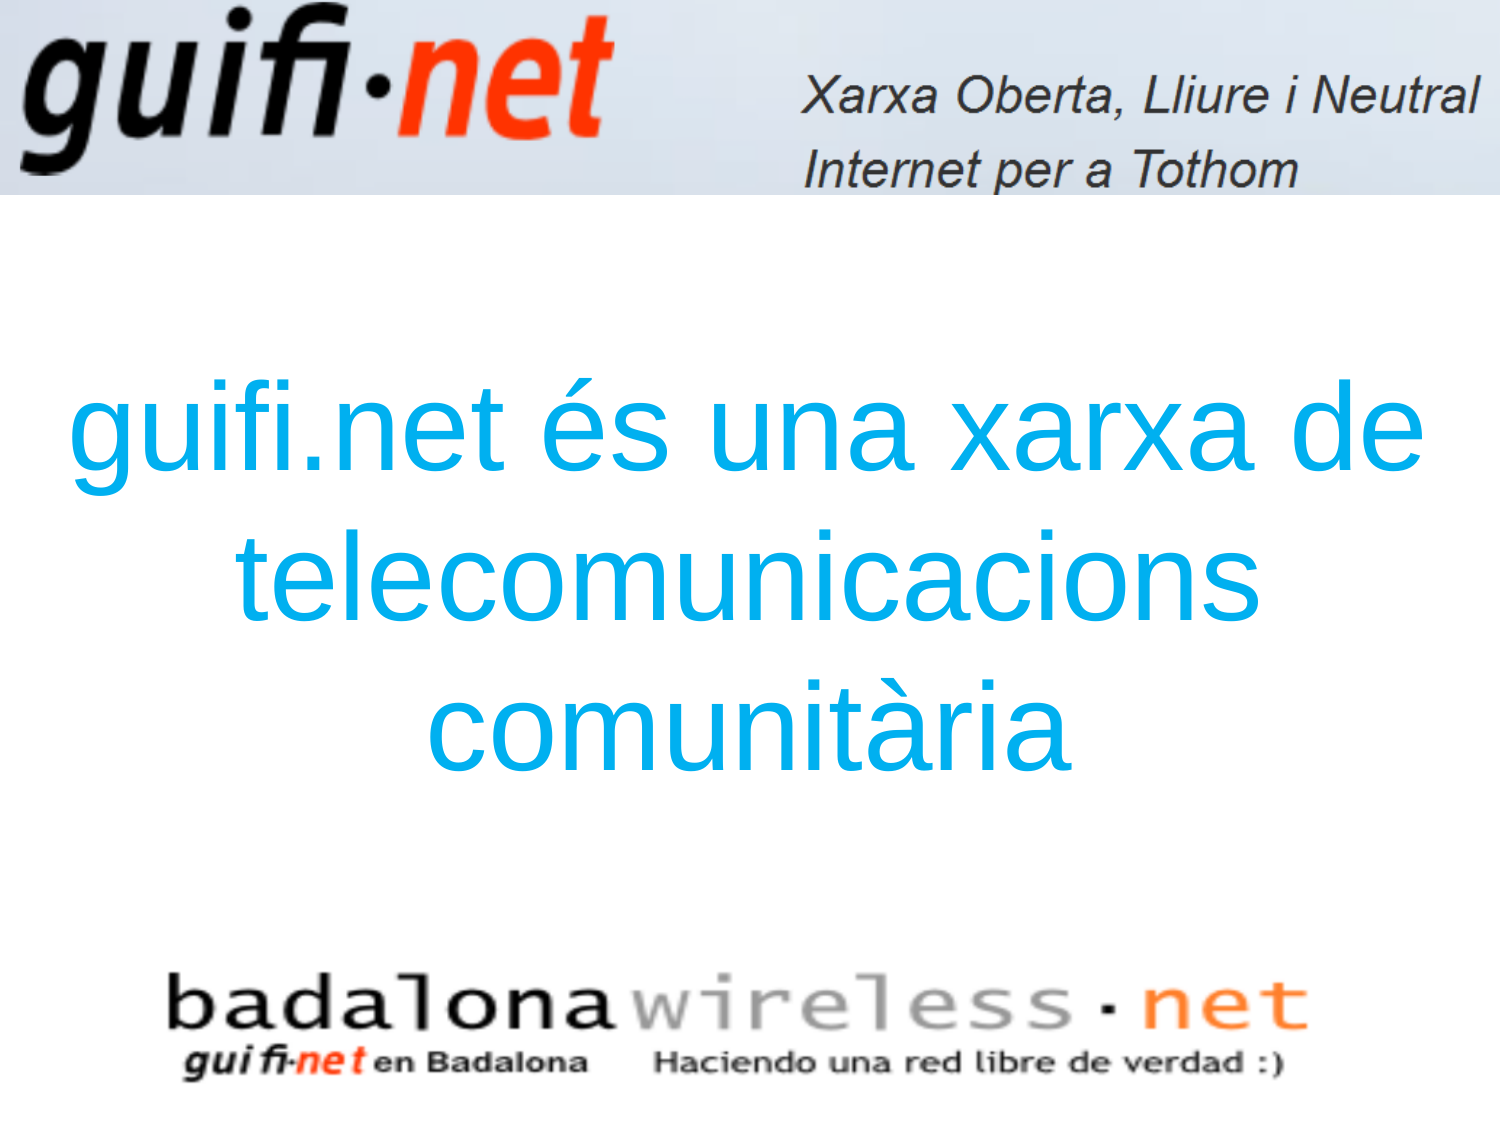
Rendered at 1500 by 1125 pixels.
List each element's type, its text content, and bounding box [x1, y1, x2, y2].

picture [135, 940, 1340, 1105]
text_box guifi.net és una xarxa de telecomunicacions comunitària [52, 338, 1446, 705]
picture [0, 0, 1500, 195]
